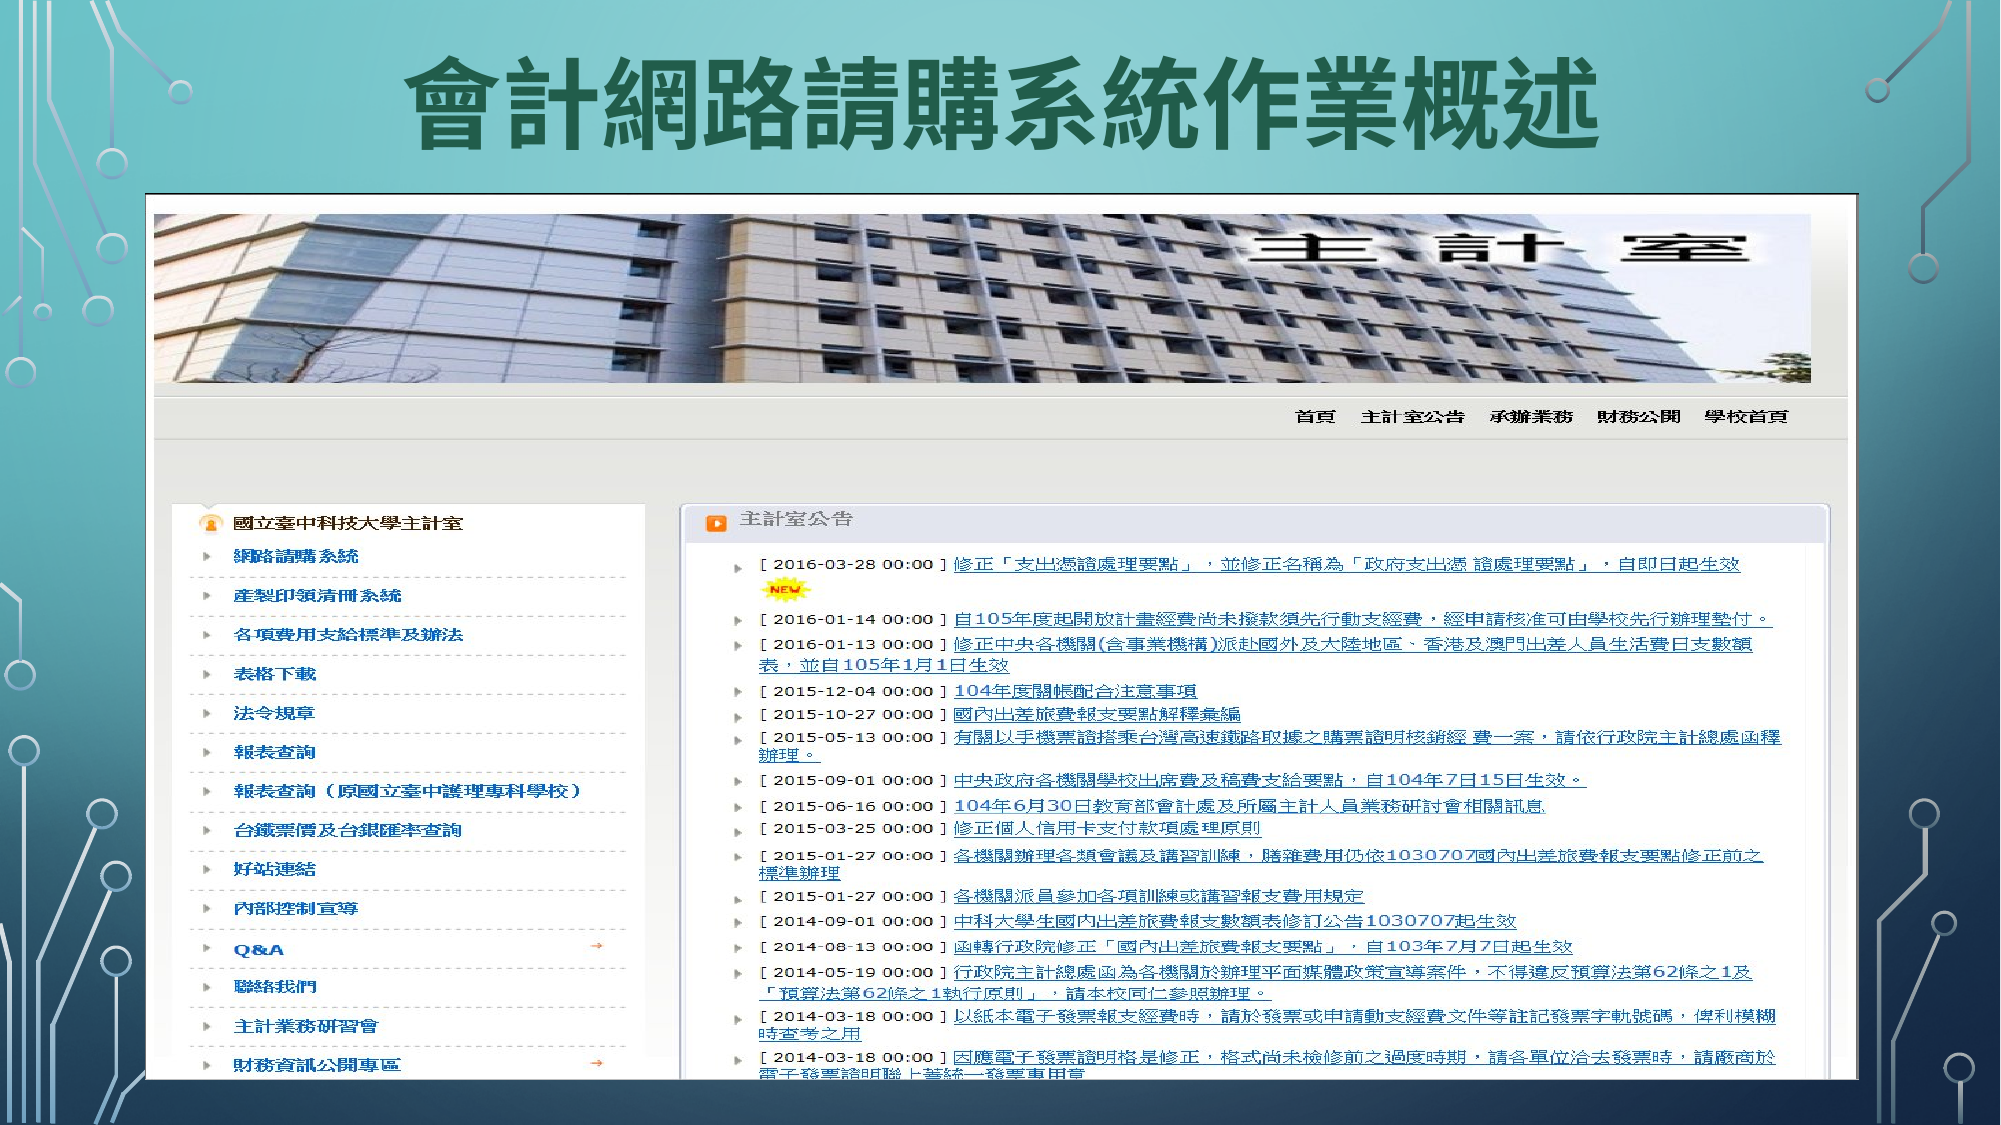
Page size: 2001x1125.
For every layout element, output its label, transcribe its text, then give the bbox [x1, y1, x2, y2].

title 會計網路請購系統作業概述 [79, 37, 1925, 182]
picture [145, 193, 1859, 1080]
